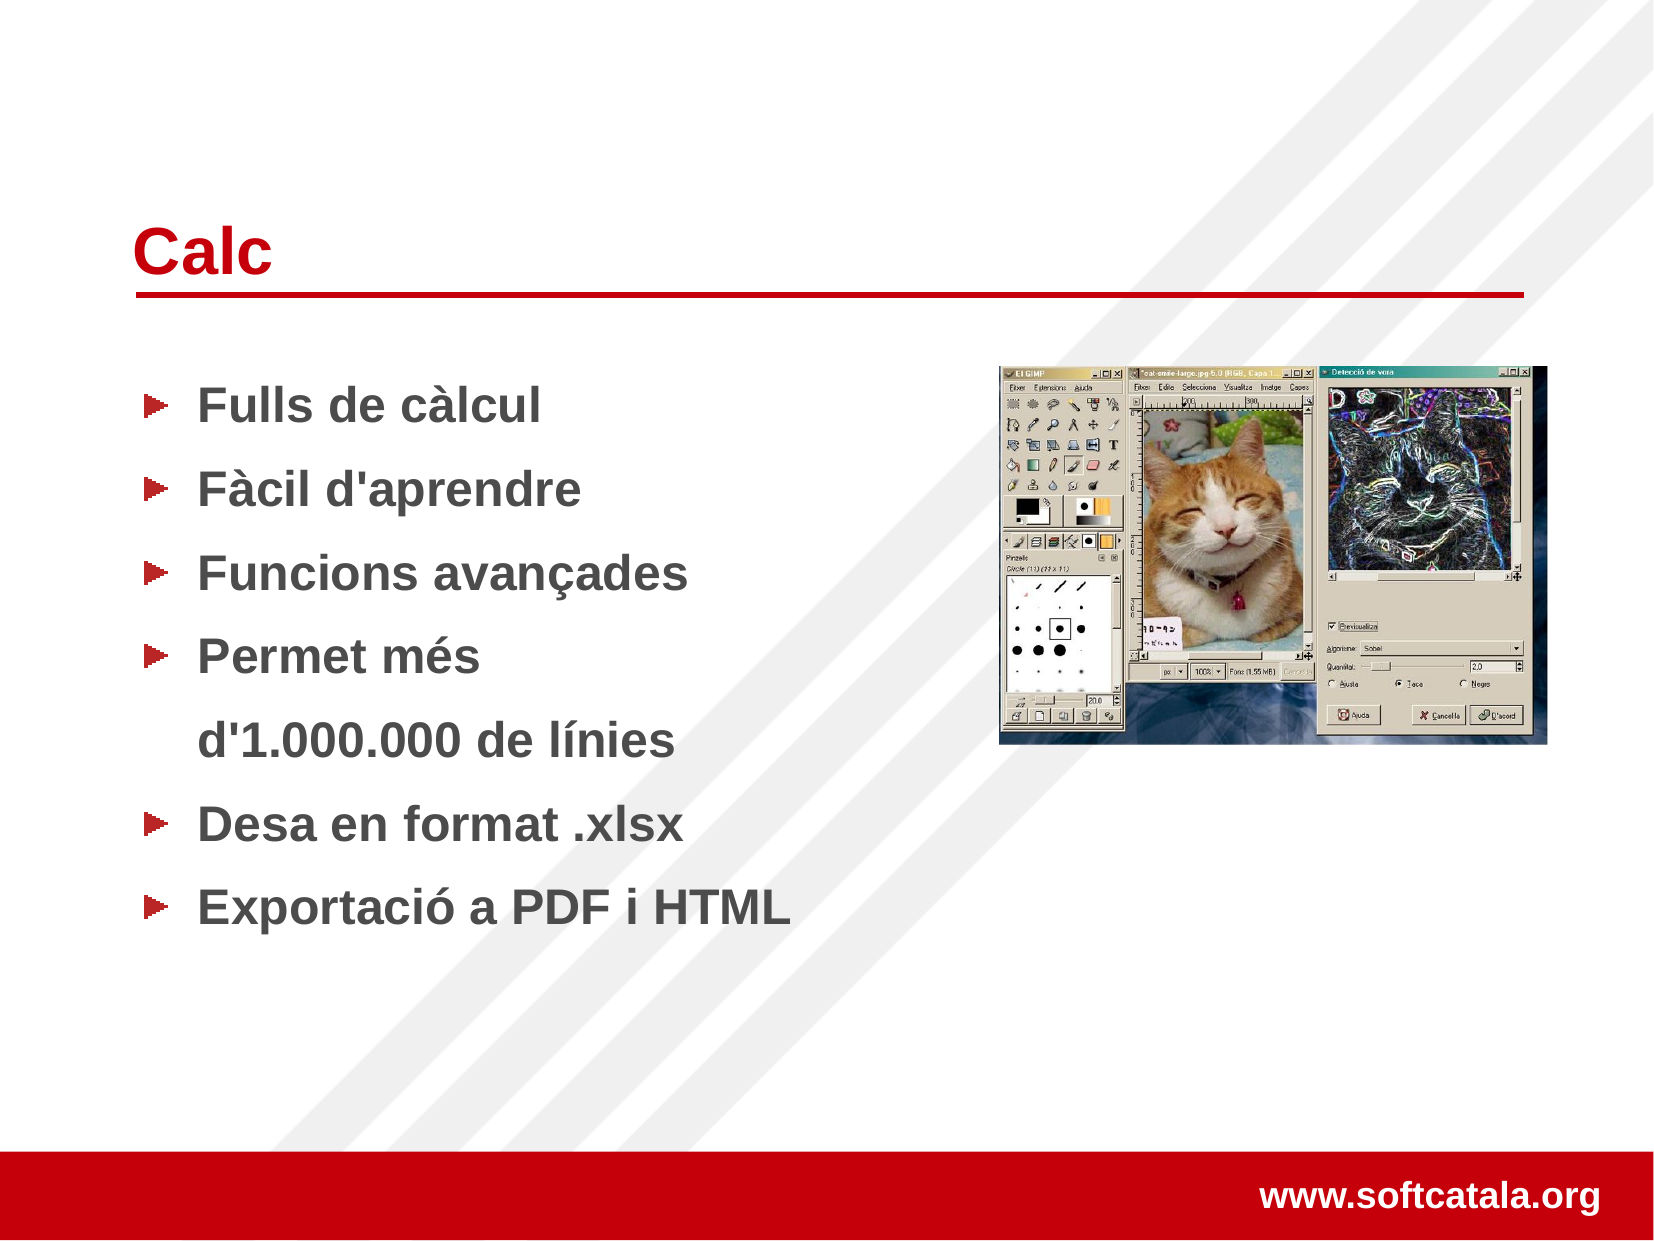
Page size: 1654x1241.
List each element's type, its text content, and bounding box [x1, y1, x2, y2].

text_box Fulls de càlcul Fàcil d'aprendre Funcions avançades Permet més d'1.000.000 de línies Desa en format .xlsx Exportació a PDF i HTML [129, 342, 1548, 915]
text_box www.softcatala.org [0, 1151, 1654, 1241]
text_box Calc [118, 206, 1501, 297]
picture [0, 0, 1654, 1151]
